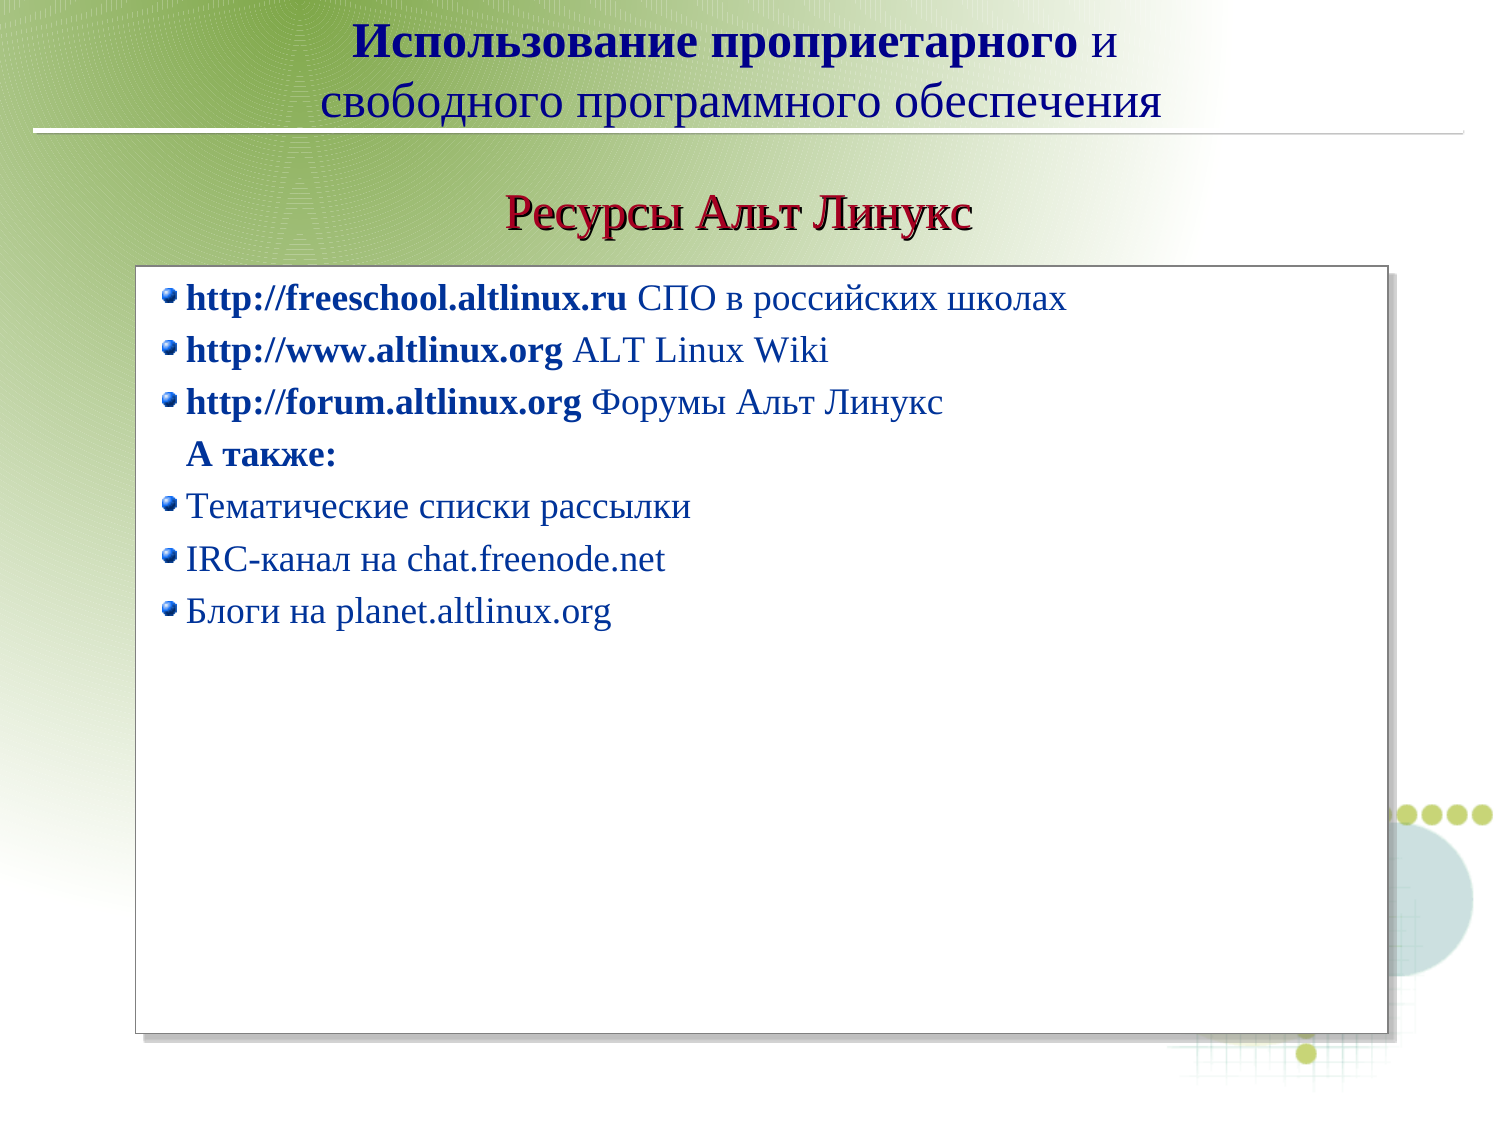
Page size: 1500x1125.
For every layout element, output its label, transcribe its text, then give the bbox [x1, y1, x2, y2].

picture [162, 601, 177, 616]
picture [162, 340, 177, 355]
text_box Использование проприетарного и свободного программного обеспечения [0, 0, 1483, 136]
text_box [135, 265, 1388, 1034]
picture [162, 548, 177, 563]
text_box Ресурсы Альт Линукс [206, 170, 1270, 247]
picture [162, 496, 177, 511]
text_box http://freeschool.altlinux.ru СПО в российских школах http://www.altlinux.org ALT Linux Wiki http://forum.altlinux.org Форумы Альт Линукс А также: Тематические списки рассылки IRC-канал на chat.freenode.net Блоги на planet.altlinux.org [147, 265, 1388, 639]
picture [162, 288, 177, 303]
picture [162, 392, 177, 407]
picture [1110, 718, 1500, 1098]
